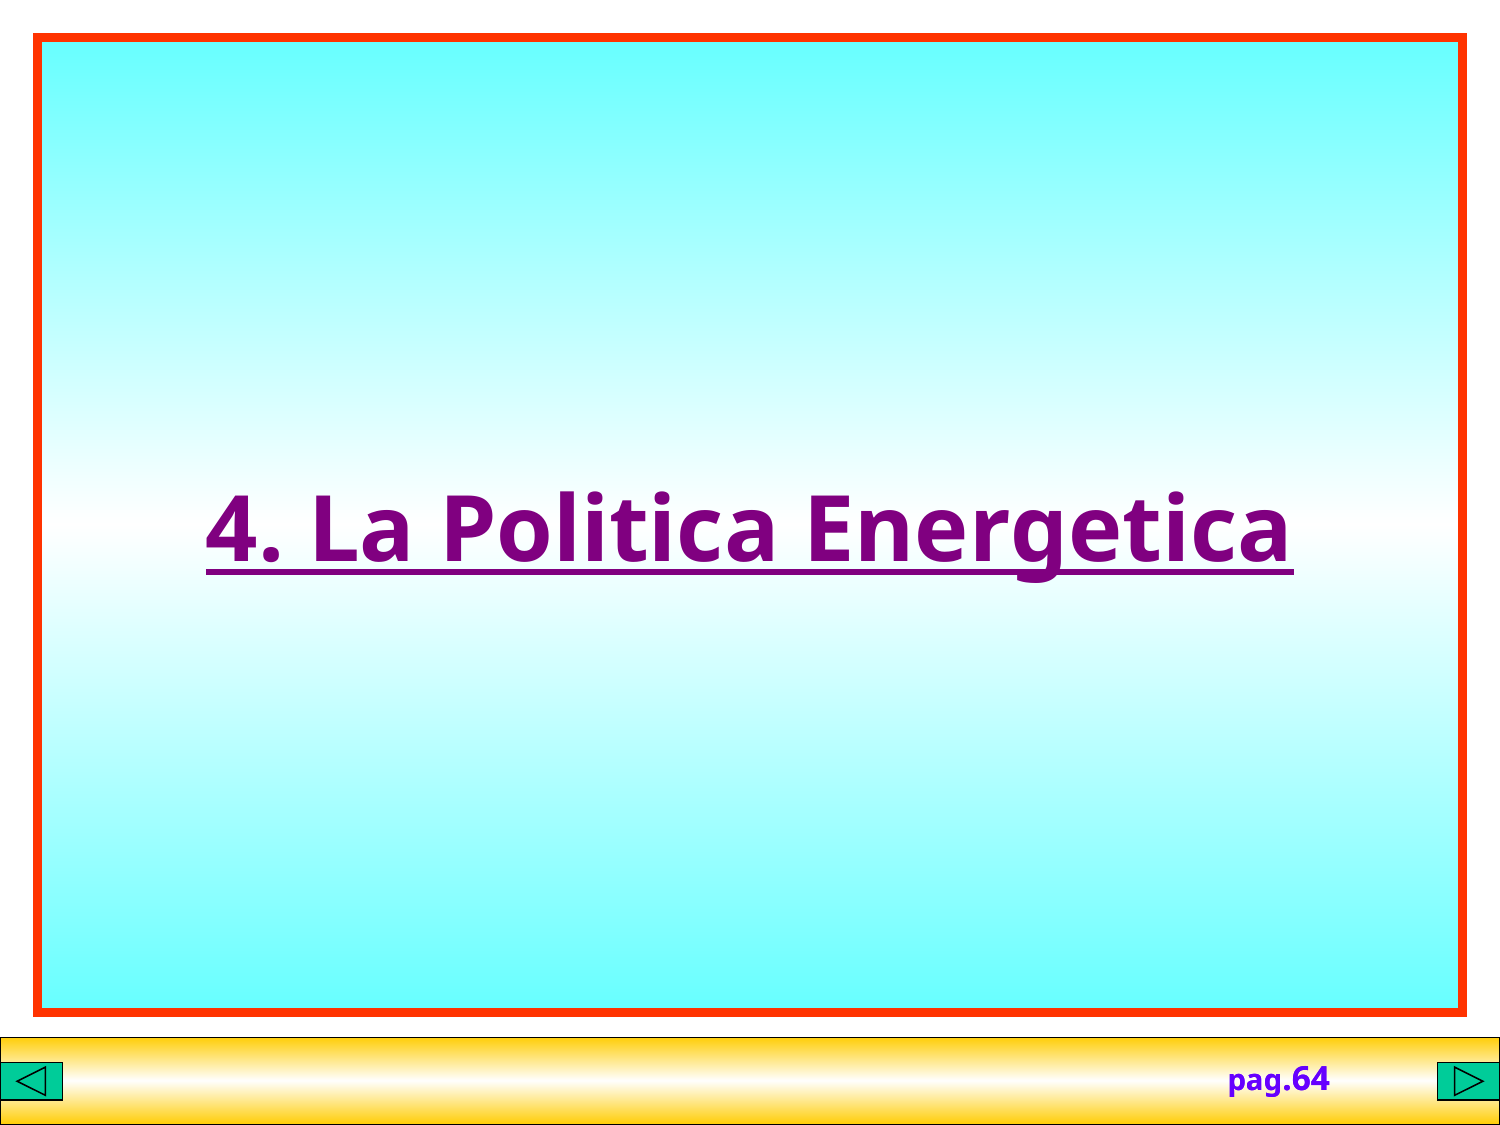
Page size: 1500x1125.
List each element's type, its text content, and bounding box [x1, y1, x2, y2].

title 4. La Politica Energetica [37, 37, 1463, 1013]
text_box pag.<number> [1212, 1049, 1413, 1125]
